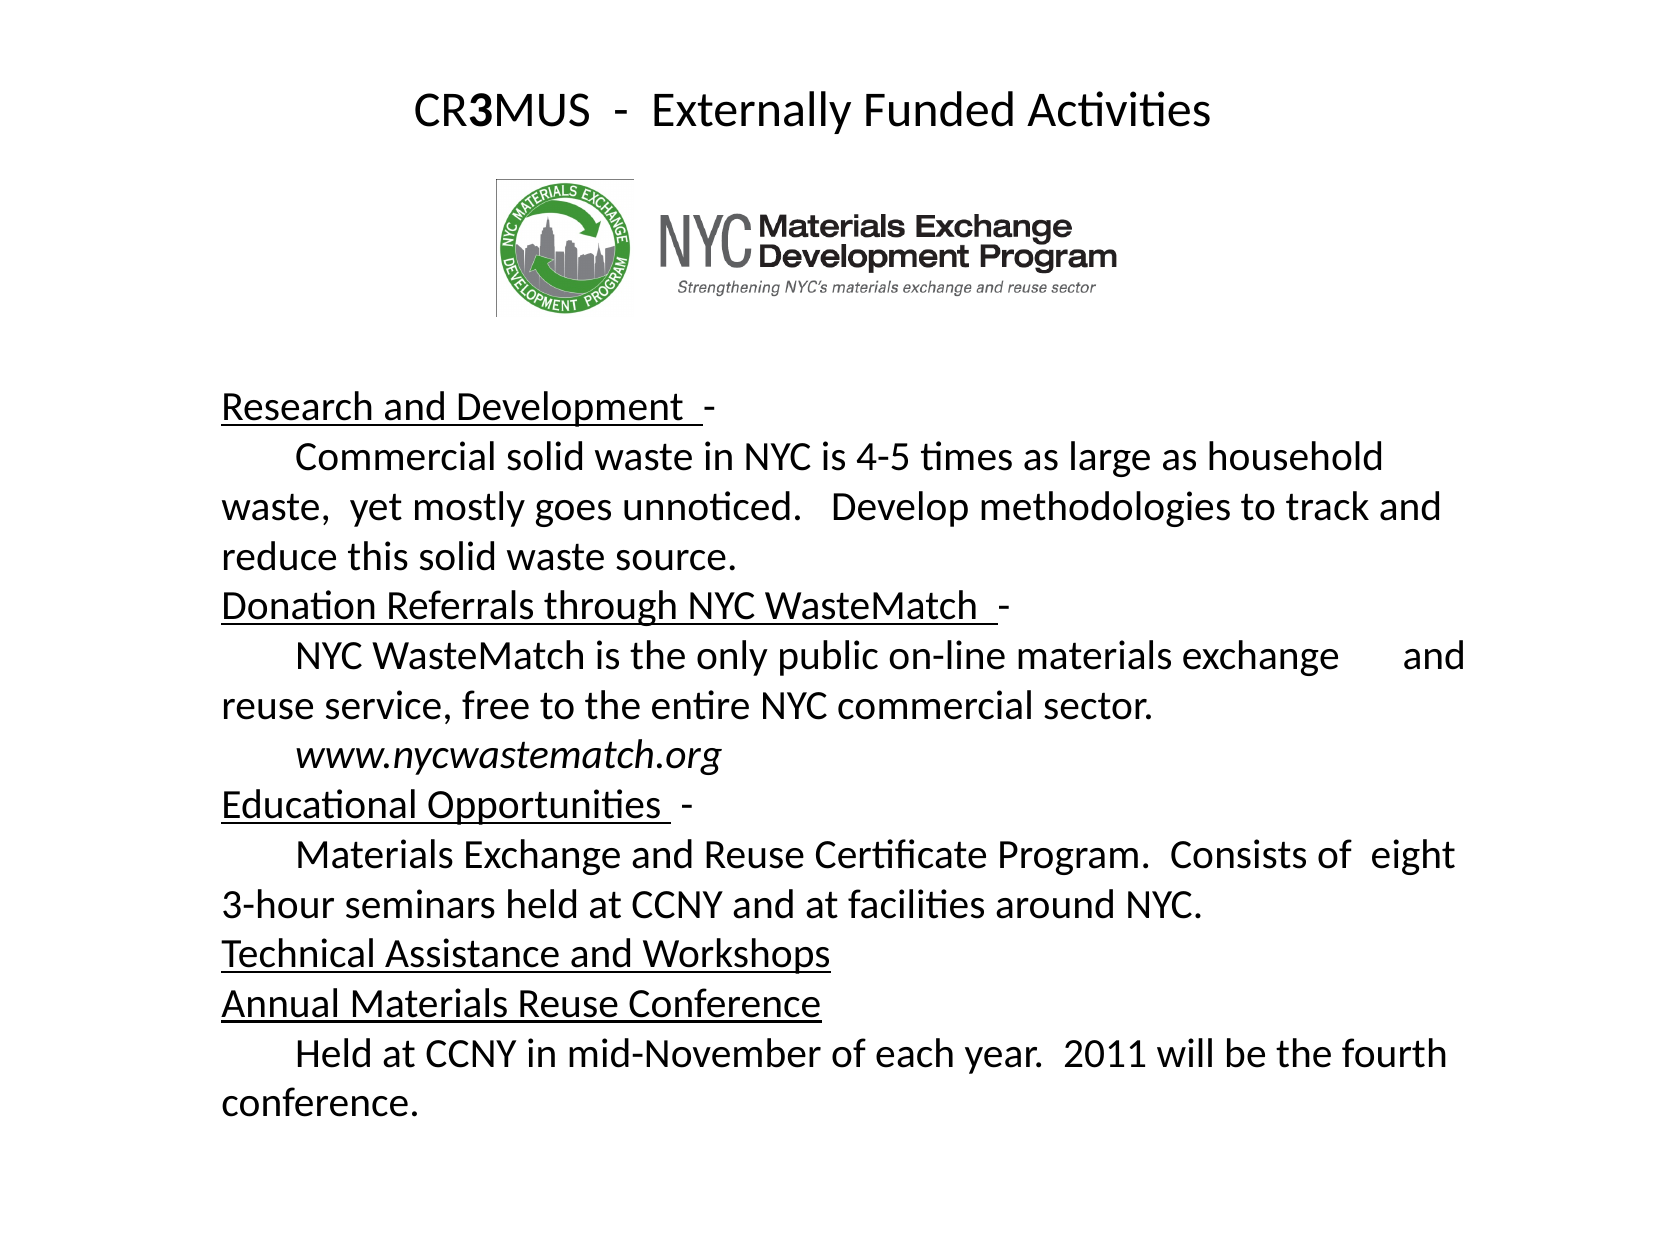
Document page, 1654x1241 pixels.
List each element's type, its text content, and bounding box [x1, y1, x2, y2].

picture [496, 179, 1130, 331]
text_box Research and Development - Commercial solid waste in NYC is 4-5 times as large as household waste, yet mostly goes unnoticed. Develop methodologies to track and reduce this solid waste source. Donation Referrals through NYC WasteMatch - NYC WasteMatch is the only public on-line materials exchange and reuse service, free to the entire NYC commercial sector. www.nycwastematch.org Educational Opportunities - Materials Exchange and Reuse Certificate Program. Consists of eight 3-hour seminars held at CCNY and at facilities around NYC. Technical Assistance and Workshops Annual Materials Reuse Conference Held at CCNY in mid-November of each year. 2011 will be the fourth conference. [206, 371, 1489, 1232]
text_box CR3MUS - Externally Funded Activities [234, 68, 1392, 179]
